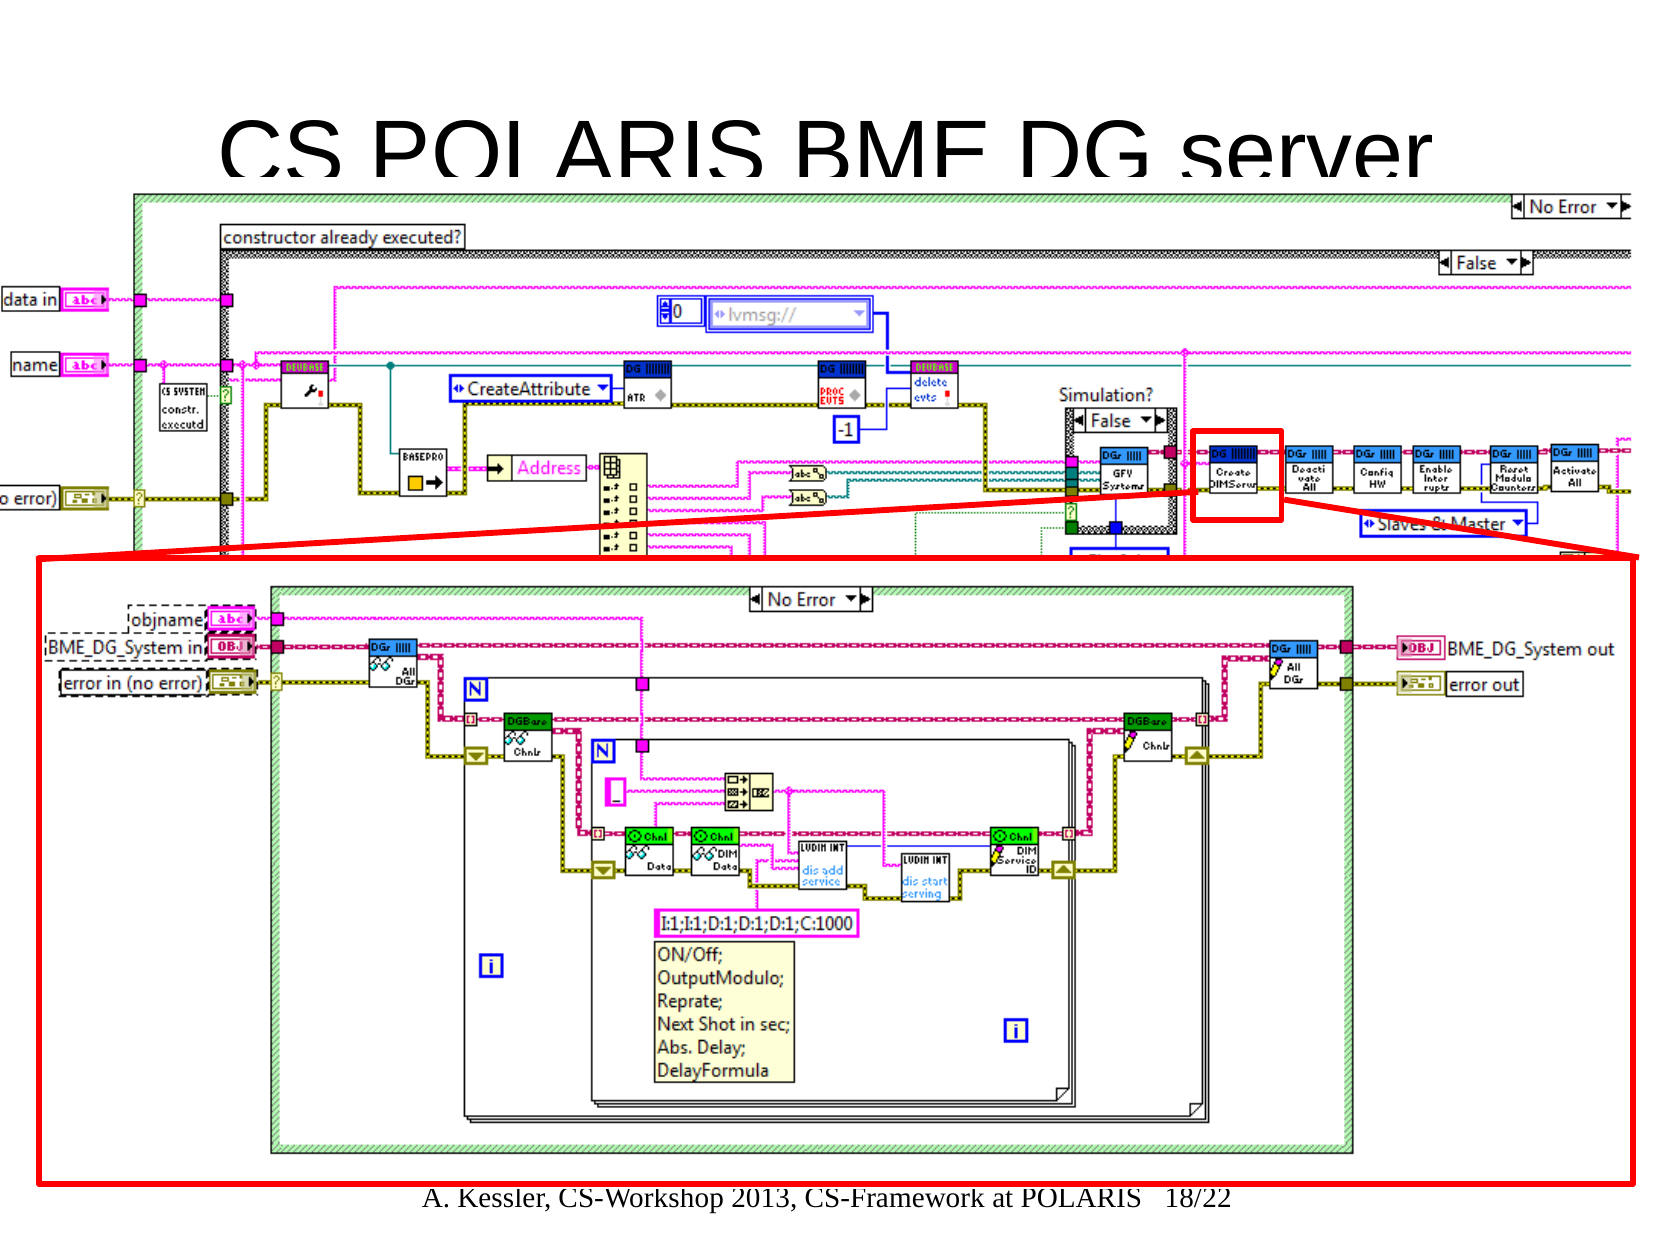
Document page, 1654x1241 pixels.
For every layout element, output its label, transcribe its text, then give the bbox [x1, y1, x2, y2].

title CS POLARIS BME DG server [82, 49, 1571, 177]
picture [0, 177, 1654, 1189]
